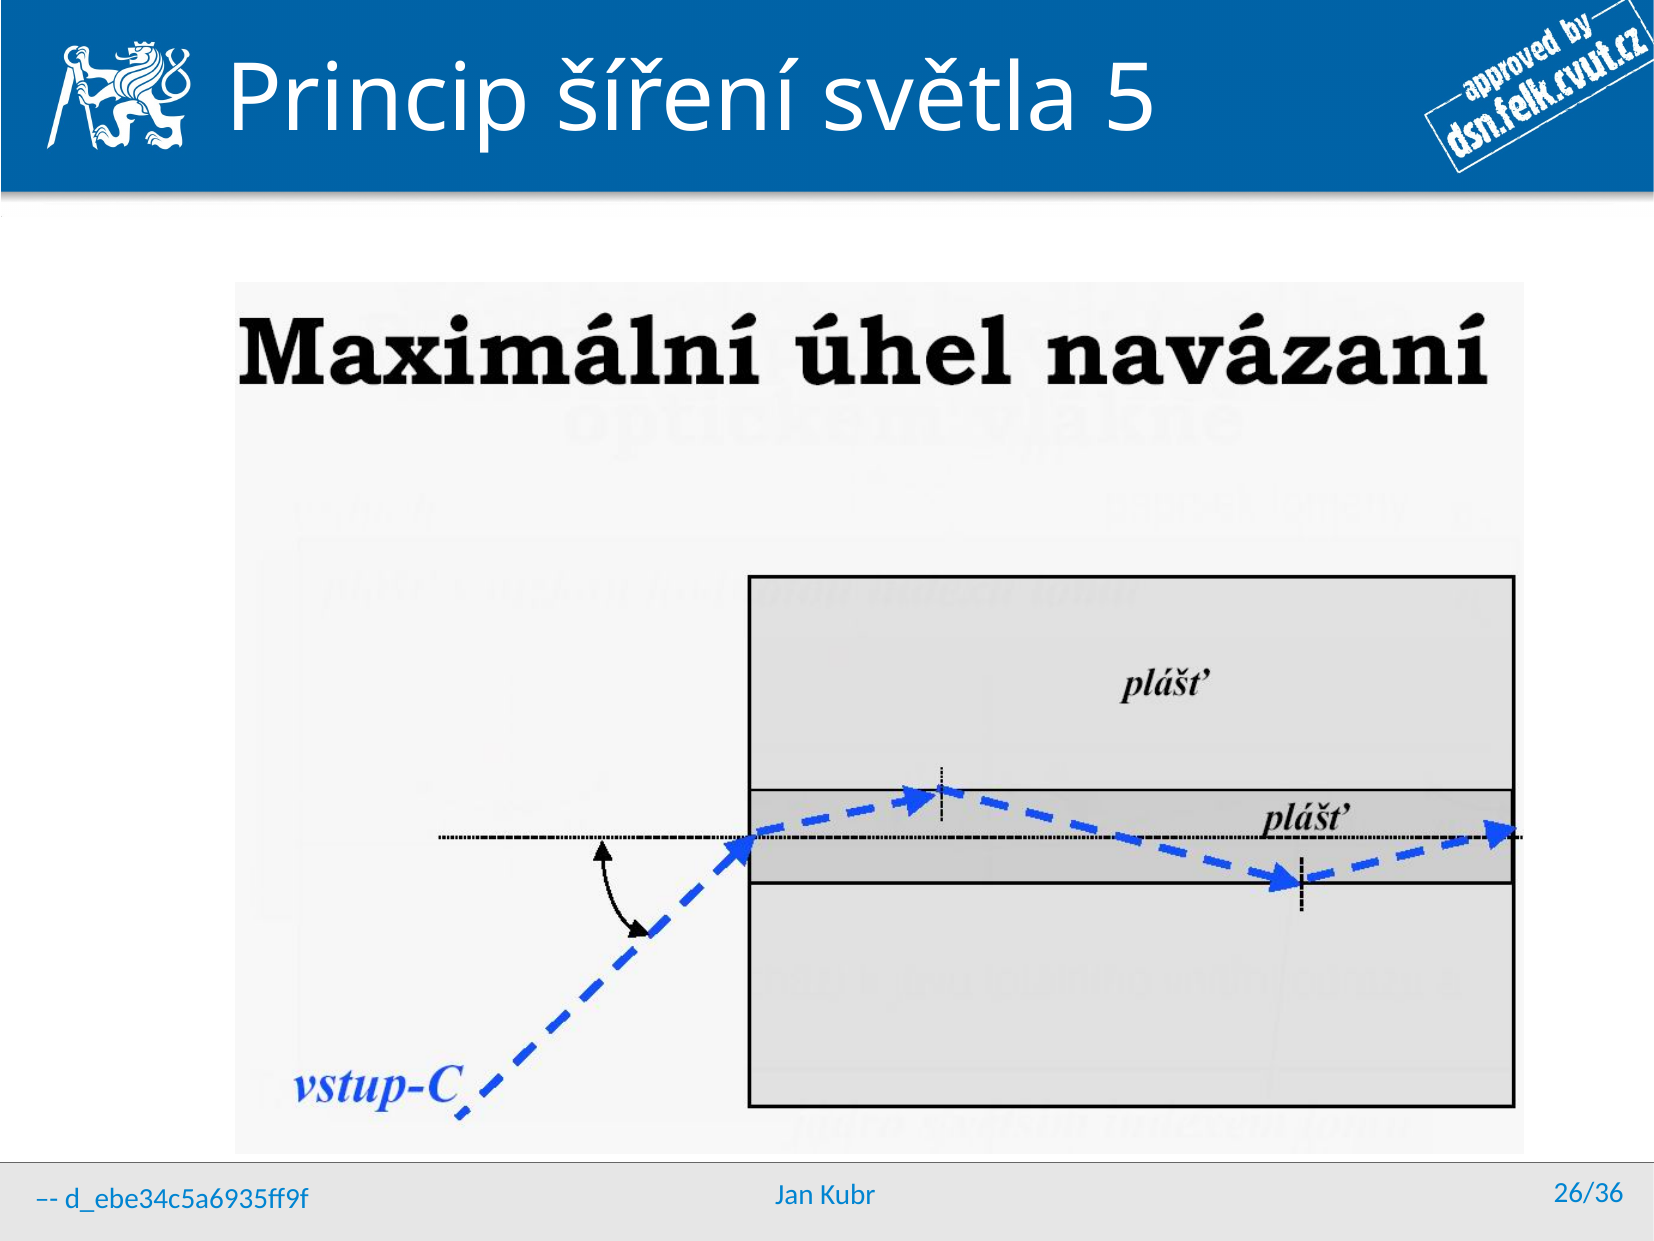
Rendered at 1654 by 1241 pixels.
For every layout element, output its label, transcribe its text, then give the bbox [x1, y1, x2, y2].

title Princip šíření světla 5 [225, 0, 1426, 188]
picture [1, 0, 1654, 217]
picture [235, 282, 1524, 1154]
